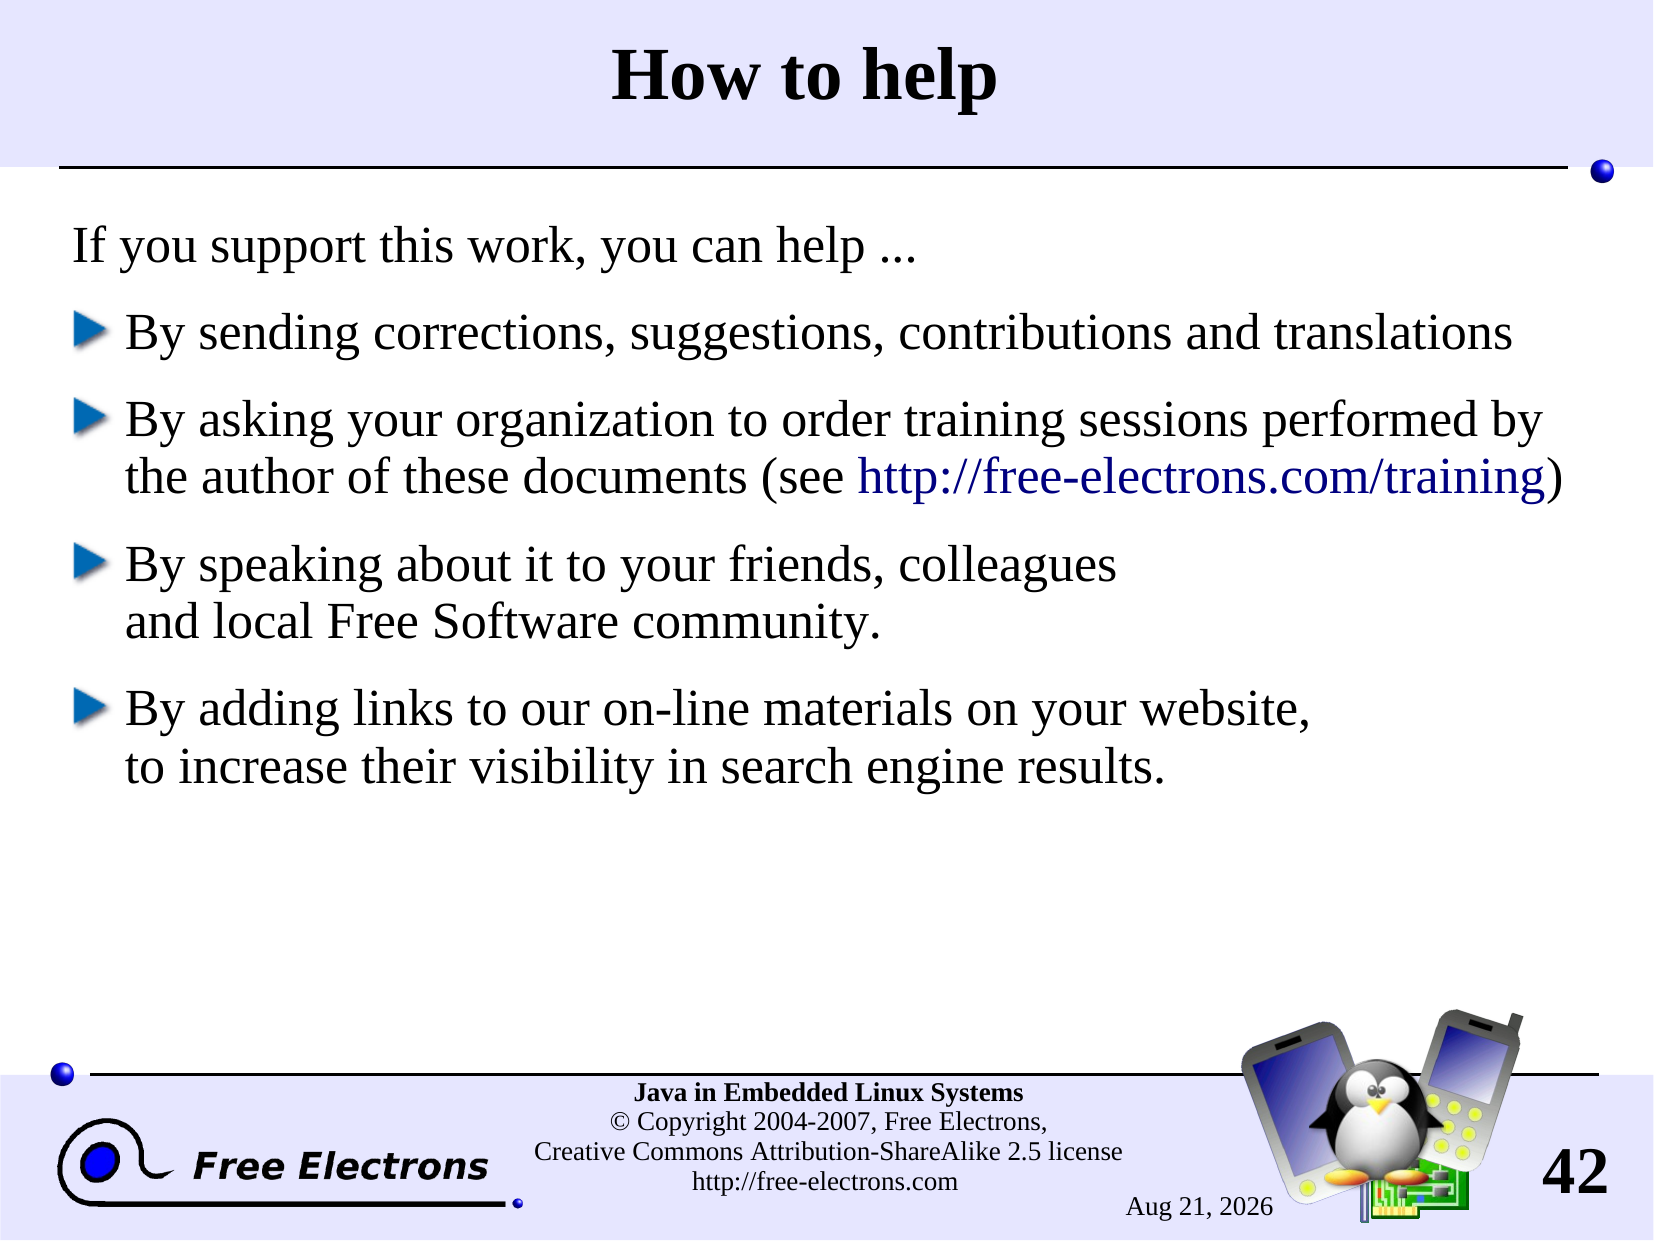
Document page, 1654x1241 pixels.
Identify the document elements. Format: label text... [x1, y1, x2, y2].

picture [50, 1107, 527, 1216]
picture [1231, 1066, 1521, 1241]
list If you support this work, you can help ... By sending corrections, suggestions, contributions and translations By asking your organization to order training sessions performed by the author of these documents (see http://free-electrons.com/training) By speaking about it to your friends, colleagues and local Free Software community. By adding links to our on-line materials on your website, to increase their visibility in search engine results. [53, 216, 1587, 1066]
title How to help [60, 12, 1551, 138]
